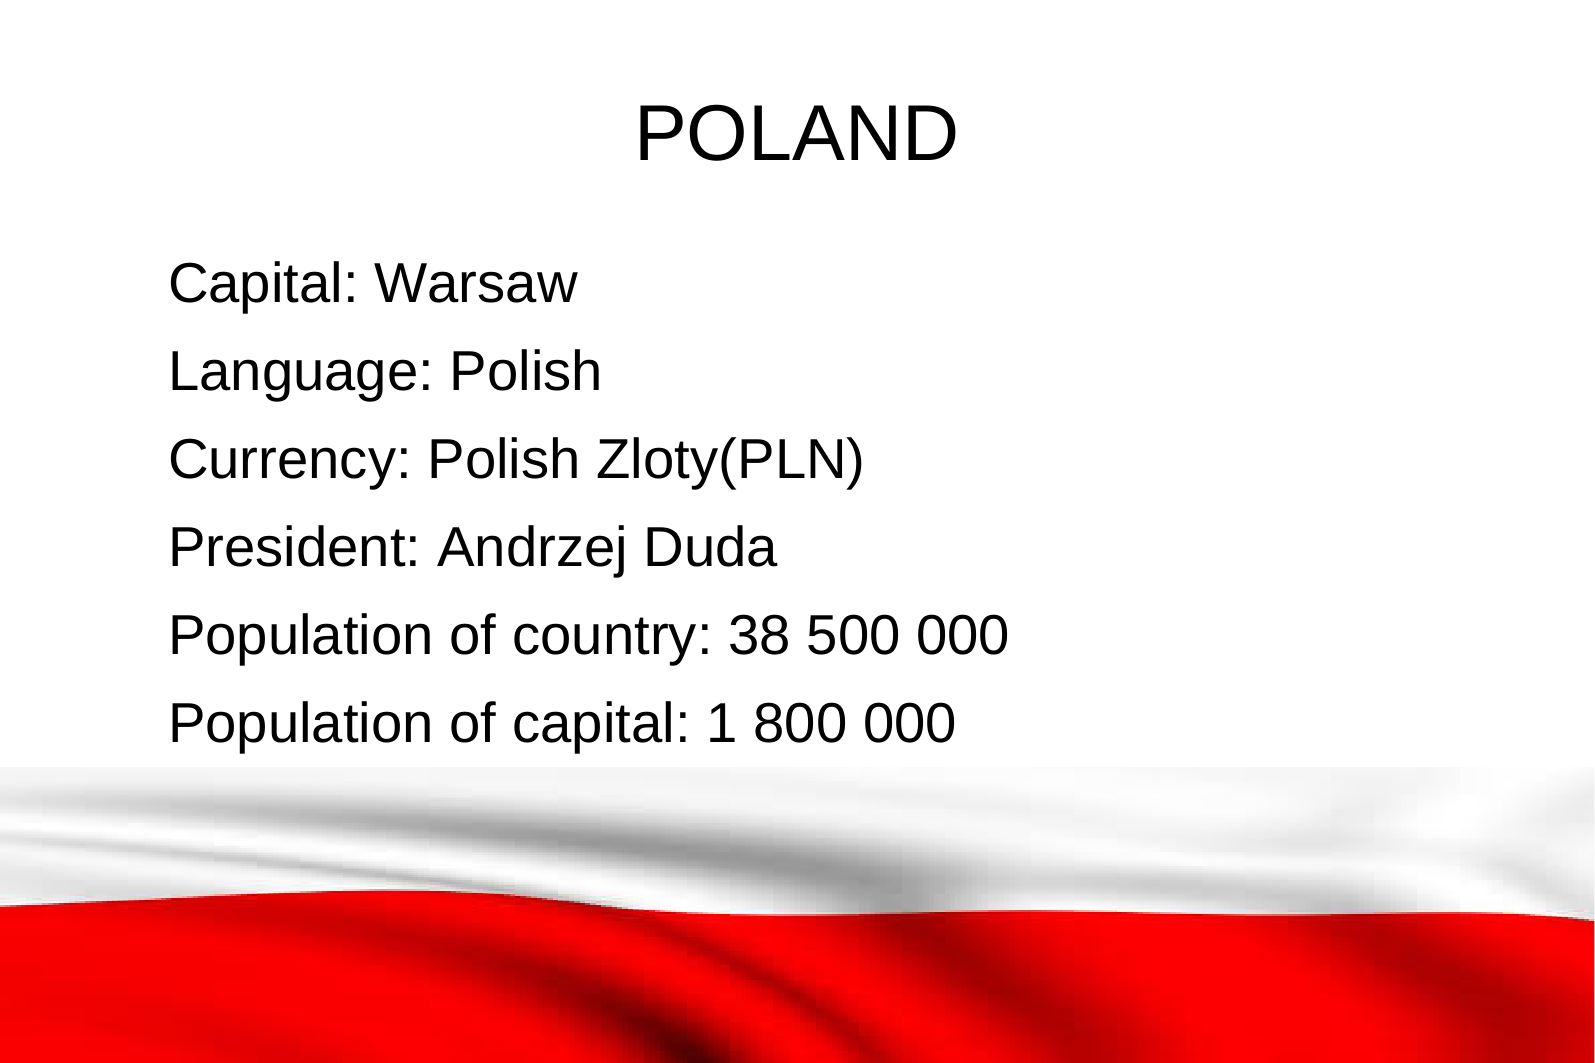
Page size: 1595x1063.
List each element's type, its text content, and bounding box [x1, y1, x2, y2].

title POLAND [79, 42, 1515, 220]
list Capital: Warsaw Language: Polish Currency: Polish Zloty(PLN) President: Andrzej Duda Population of country: 38 500 000 Population of capital: 1 800 000 [79, 248, 1515, 767]
picture [0, 767, 1595, 1063]
